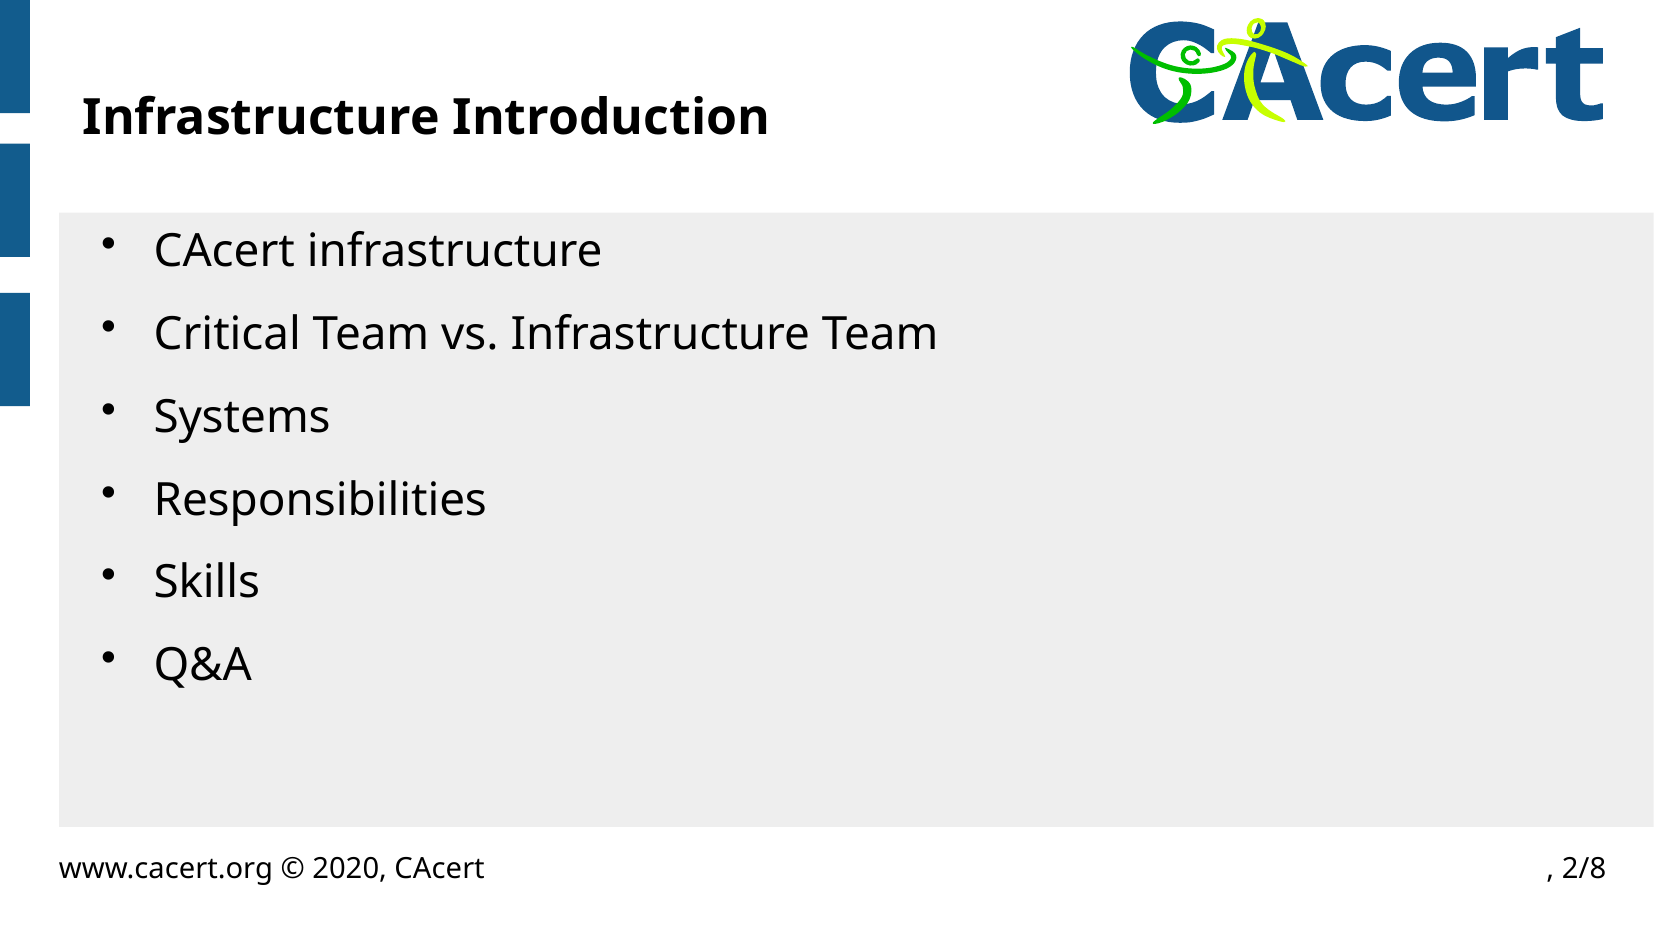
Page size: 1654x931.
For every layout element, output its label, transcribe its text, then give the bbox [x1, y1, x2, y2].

list CAcert infrastructure Critical Team vs. Infrastructure Team Systems Responsibilities Skills Q&A [82, 217, 1571, 758]
title Infrastructure Introduction [82, 37, 1075, 193]
